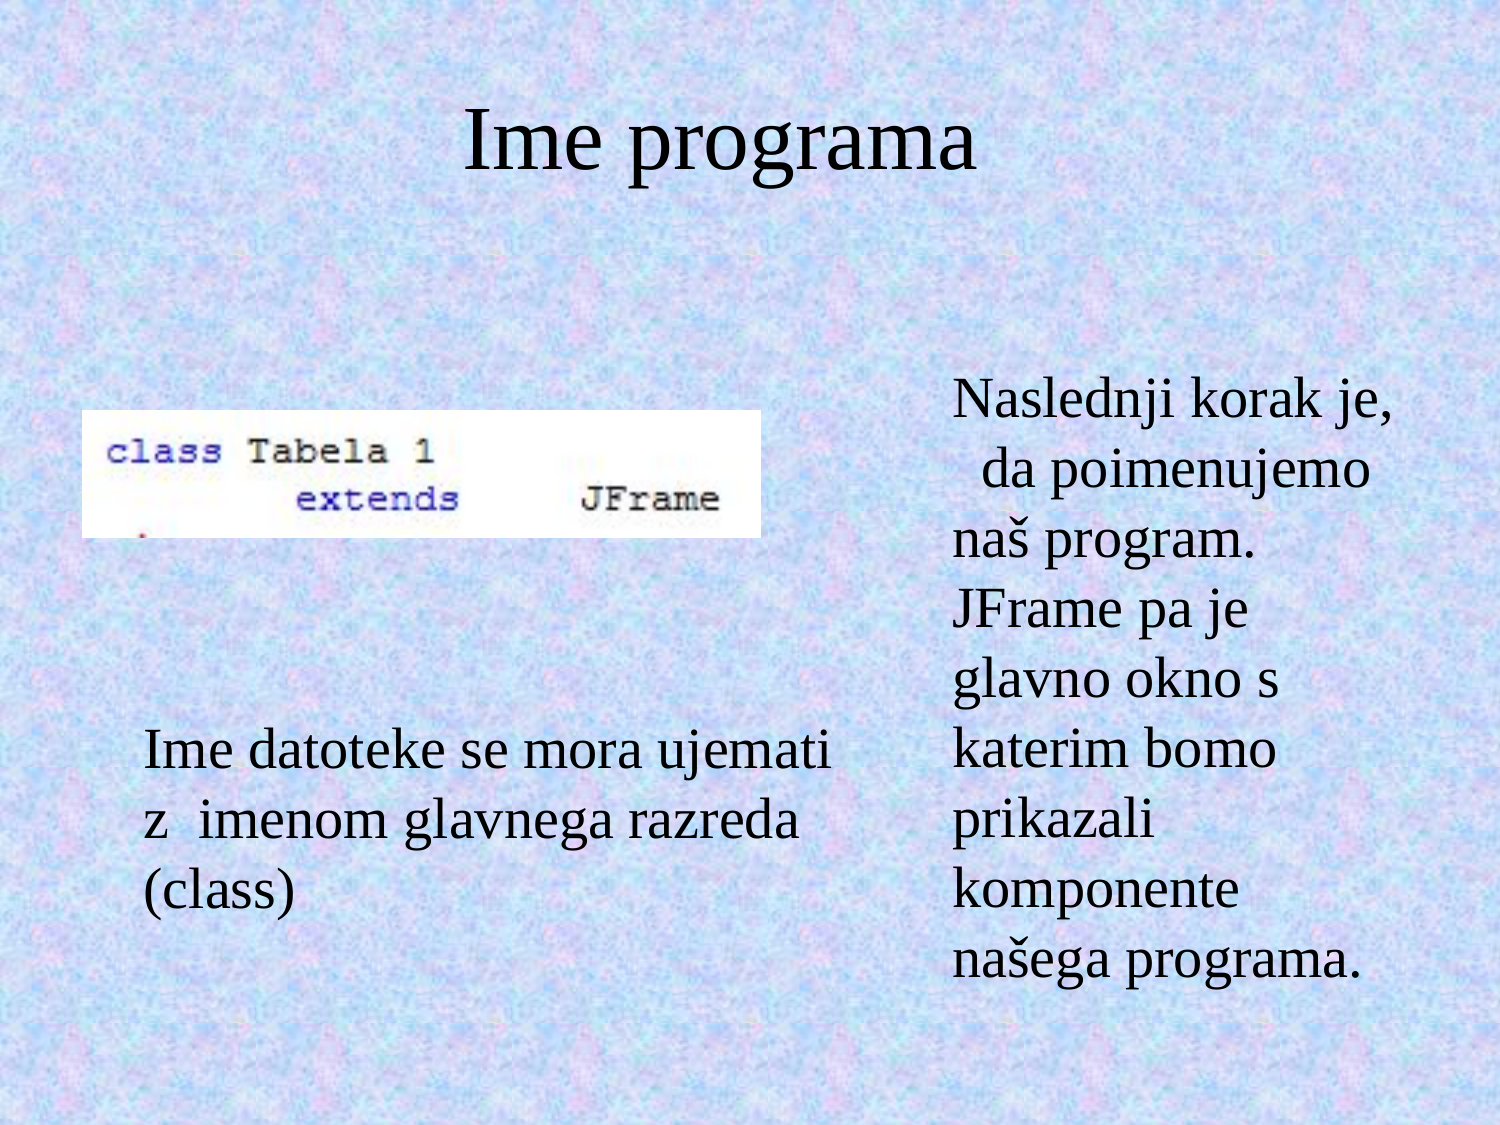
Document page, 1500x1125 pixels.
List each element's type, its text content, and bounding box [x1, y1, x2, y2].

text_box Naslednji korak je, da poimenujemo naš program. JFrame pa je glavno okno s katerim bomo prikazali komponente našega programa. [937, 351, 1418, 997]
picture [0, 0, 1500, 1125]
text_box Ime datoteke se mora ujemati z imenom glavnega razreda (class) [128, 703, 868, 928]
text_box Ime programa [163, 70, 1278, 196]
